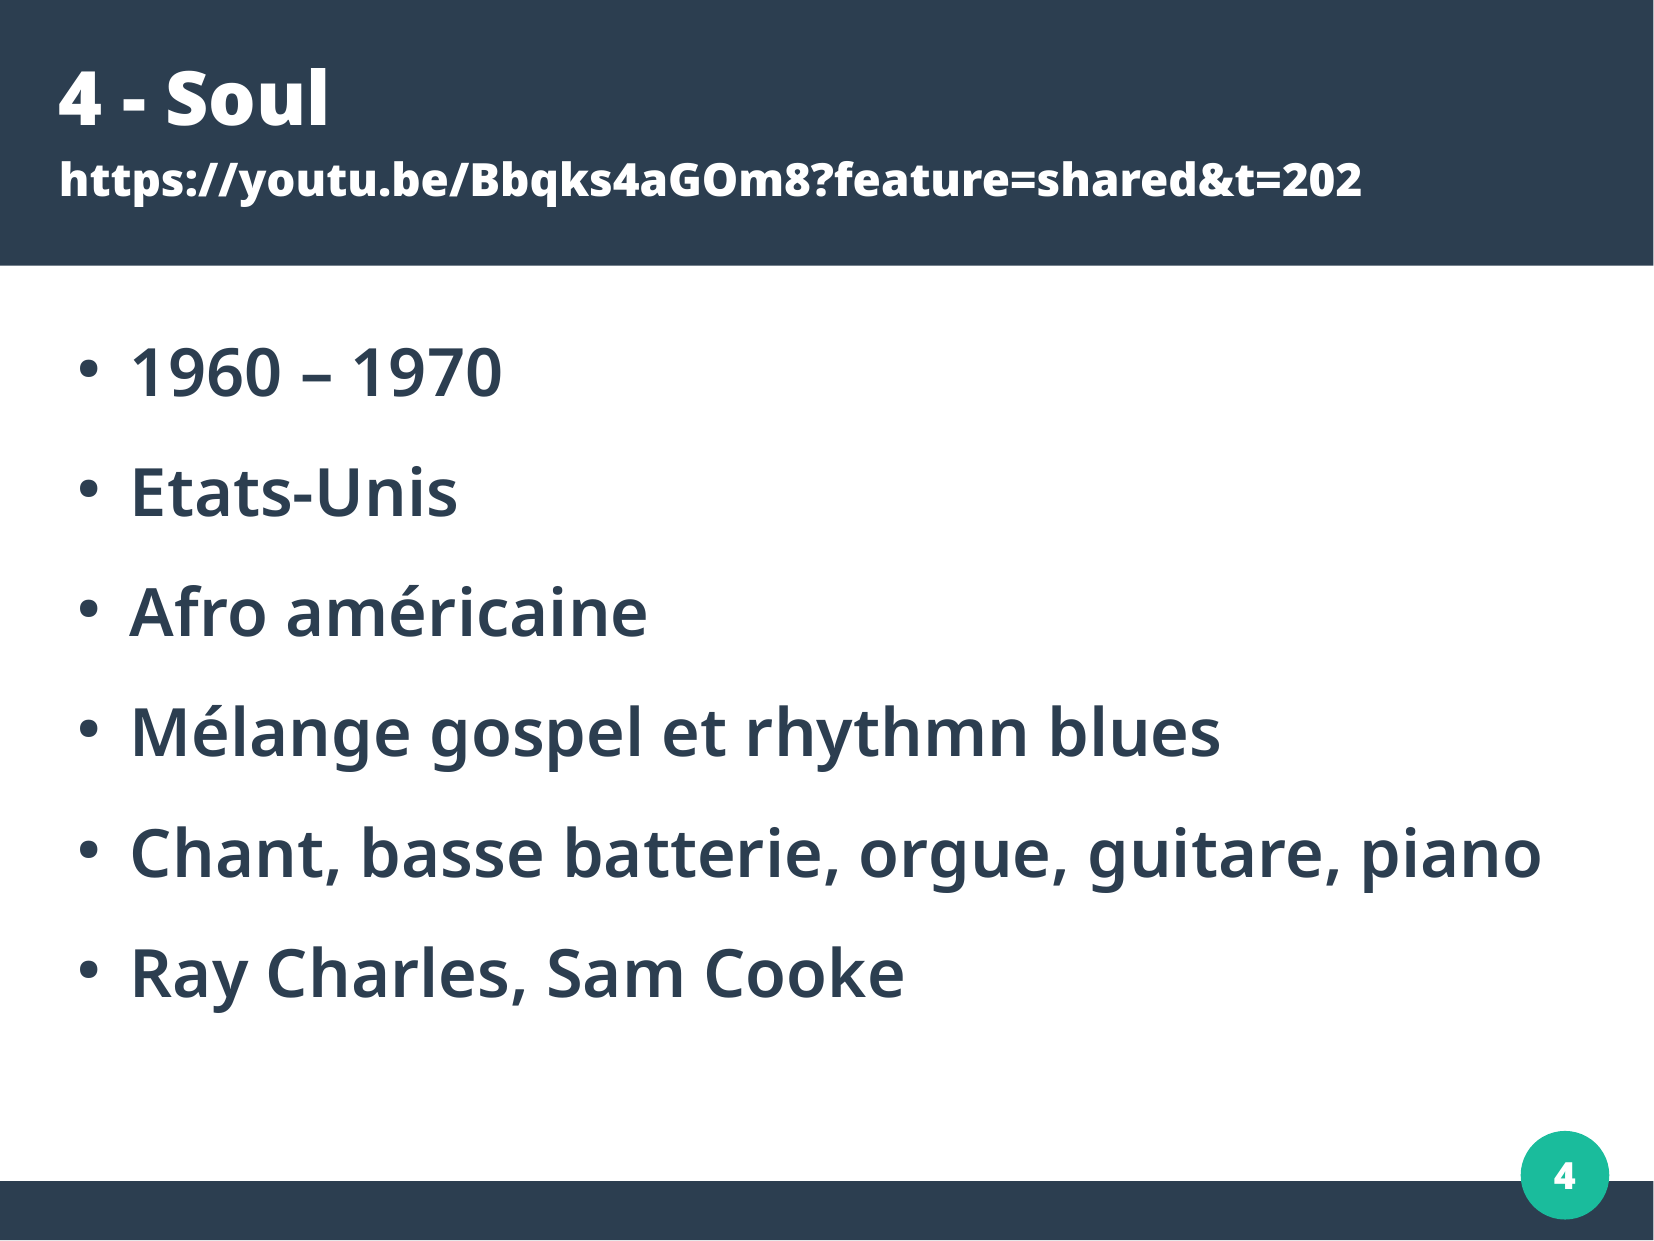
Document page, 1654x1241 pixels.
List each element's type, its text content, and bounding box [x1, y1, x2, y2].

title 4 - Soul https://youtu.be/Bbqks4aGOm8?feature=shared&t=202 [59, 49, 1595, 207]
list 1960 – 1970 Etats-Unis Afro américaine Mélange gospel et rhythmn blues Chant, basse batterie, orgue, guitare, piano Ray Charles, Sam Cooke [59, 324, 1595, 1152]
